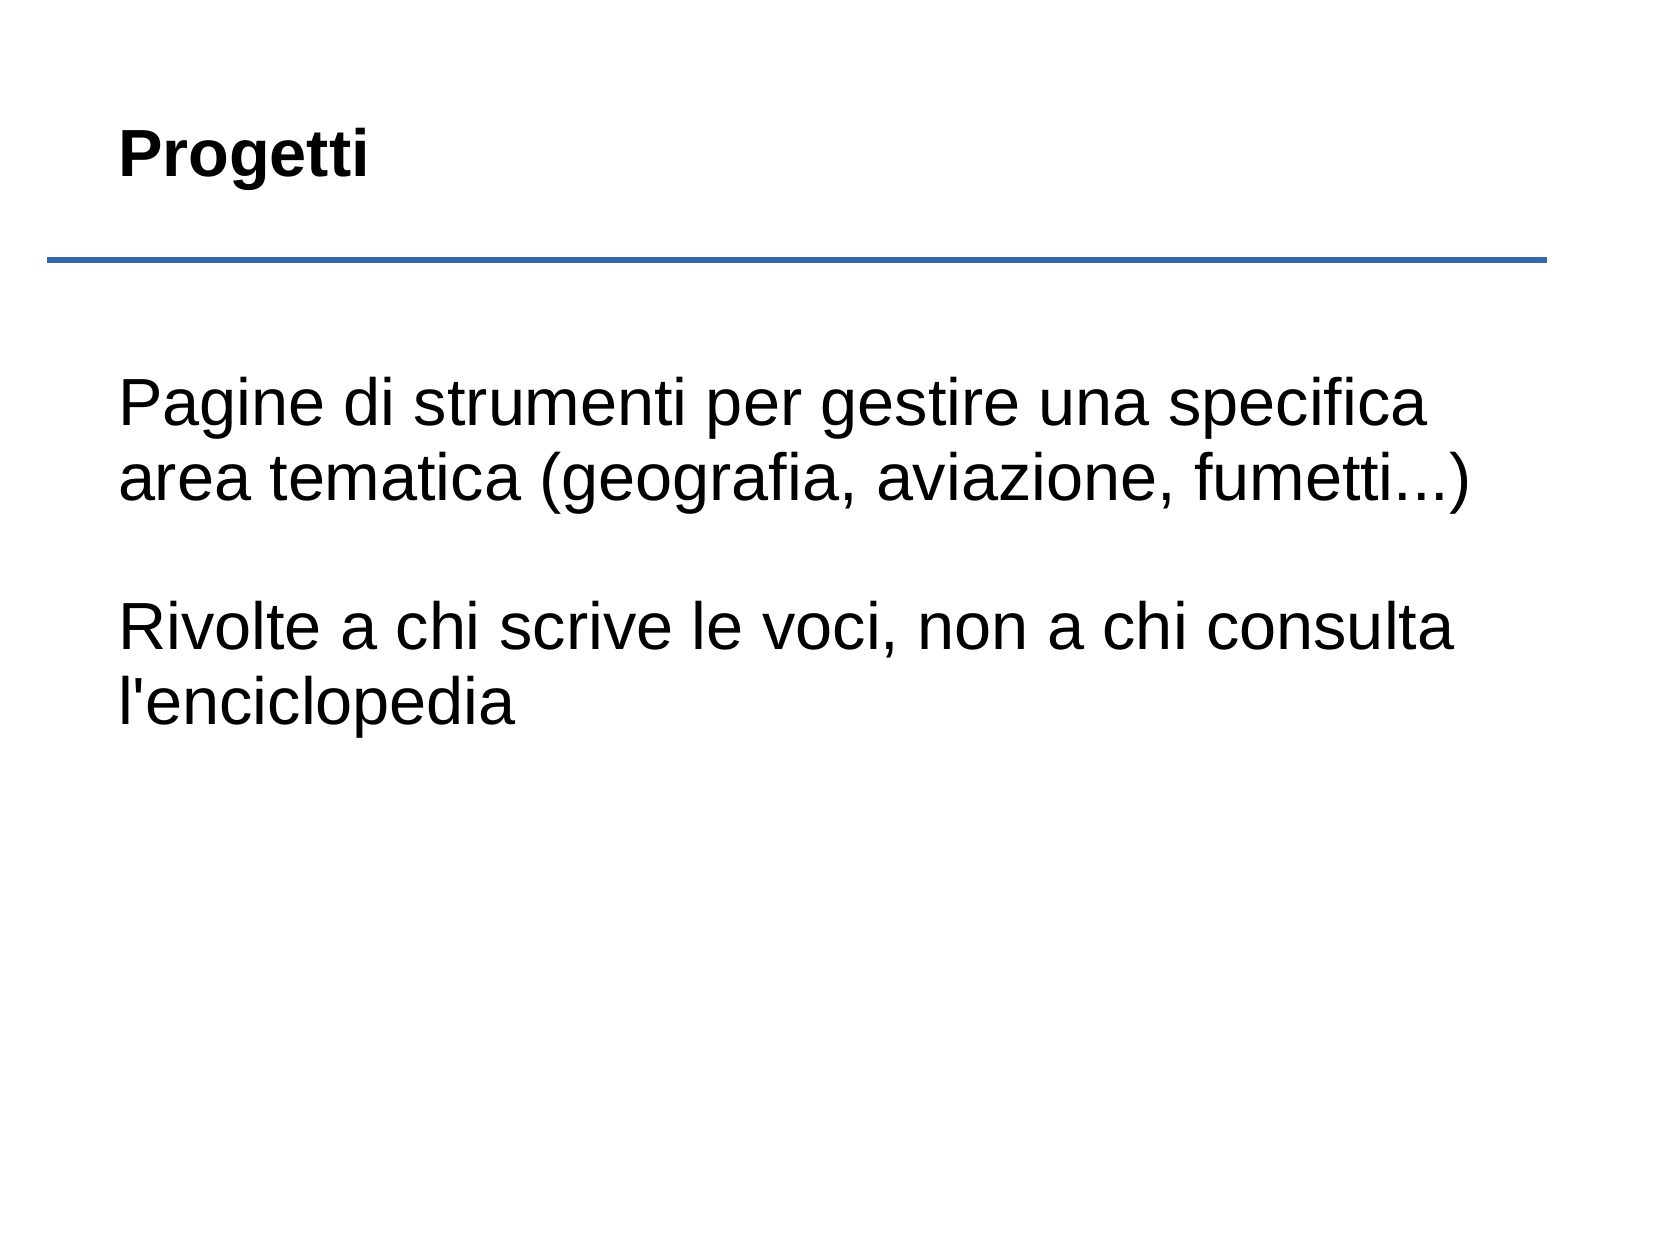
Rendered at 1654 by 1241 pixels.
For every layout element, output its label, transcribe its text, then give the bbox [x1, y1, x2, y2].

title Progetti [118, 49, 1571, 257]
subtitle Pagine di strumenti per gestire una specifica area tematica (geografia, aviazione, fumetti...) Rivolte a chi scrive le voci, non a chi consulta l'enciclopedia [118, 290, 1571, 1170]
